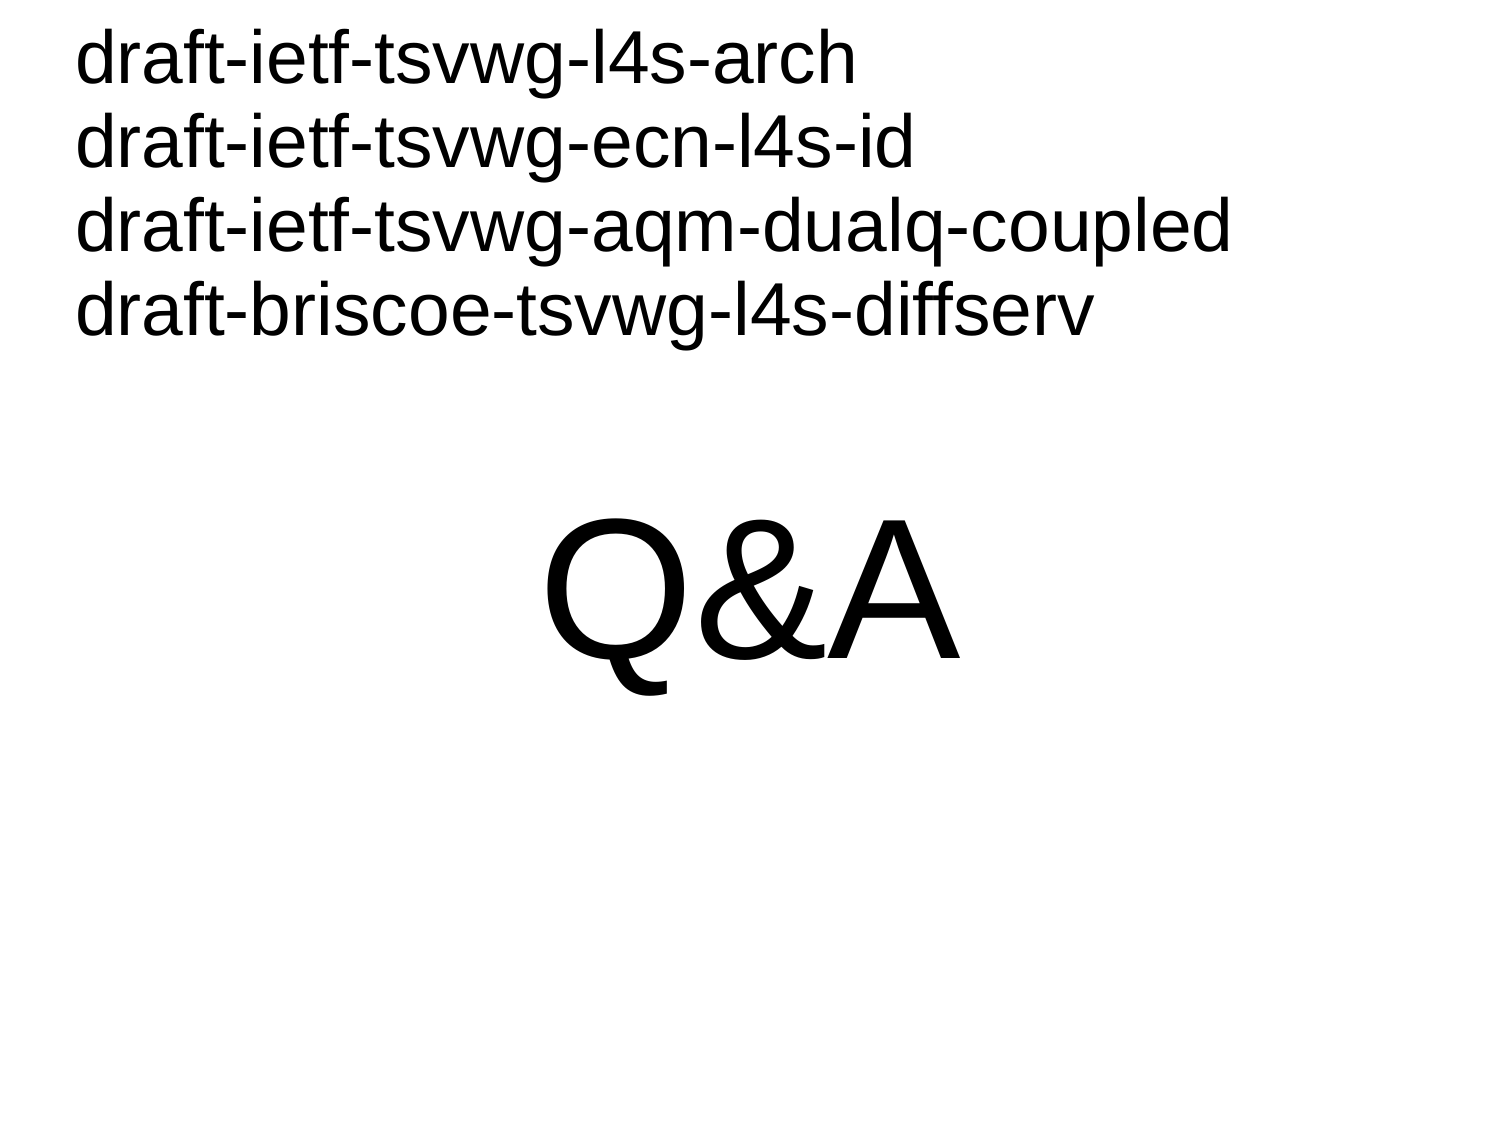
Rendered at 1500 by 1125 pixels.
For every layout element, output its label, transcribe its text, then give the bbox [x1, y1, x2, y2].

subtitle Q&A [75, 263, 1425, 916]
title draft-ietf-tsvwg-l4s-arch draft-ietf-tsvwg-ecn-l4s-id draft-ietf-tsvwg-aqm-dualq-coupled draft-briscoe-tsvwg-l4s-diffserv [75, 15, 1425, 263]
